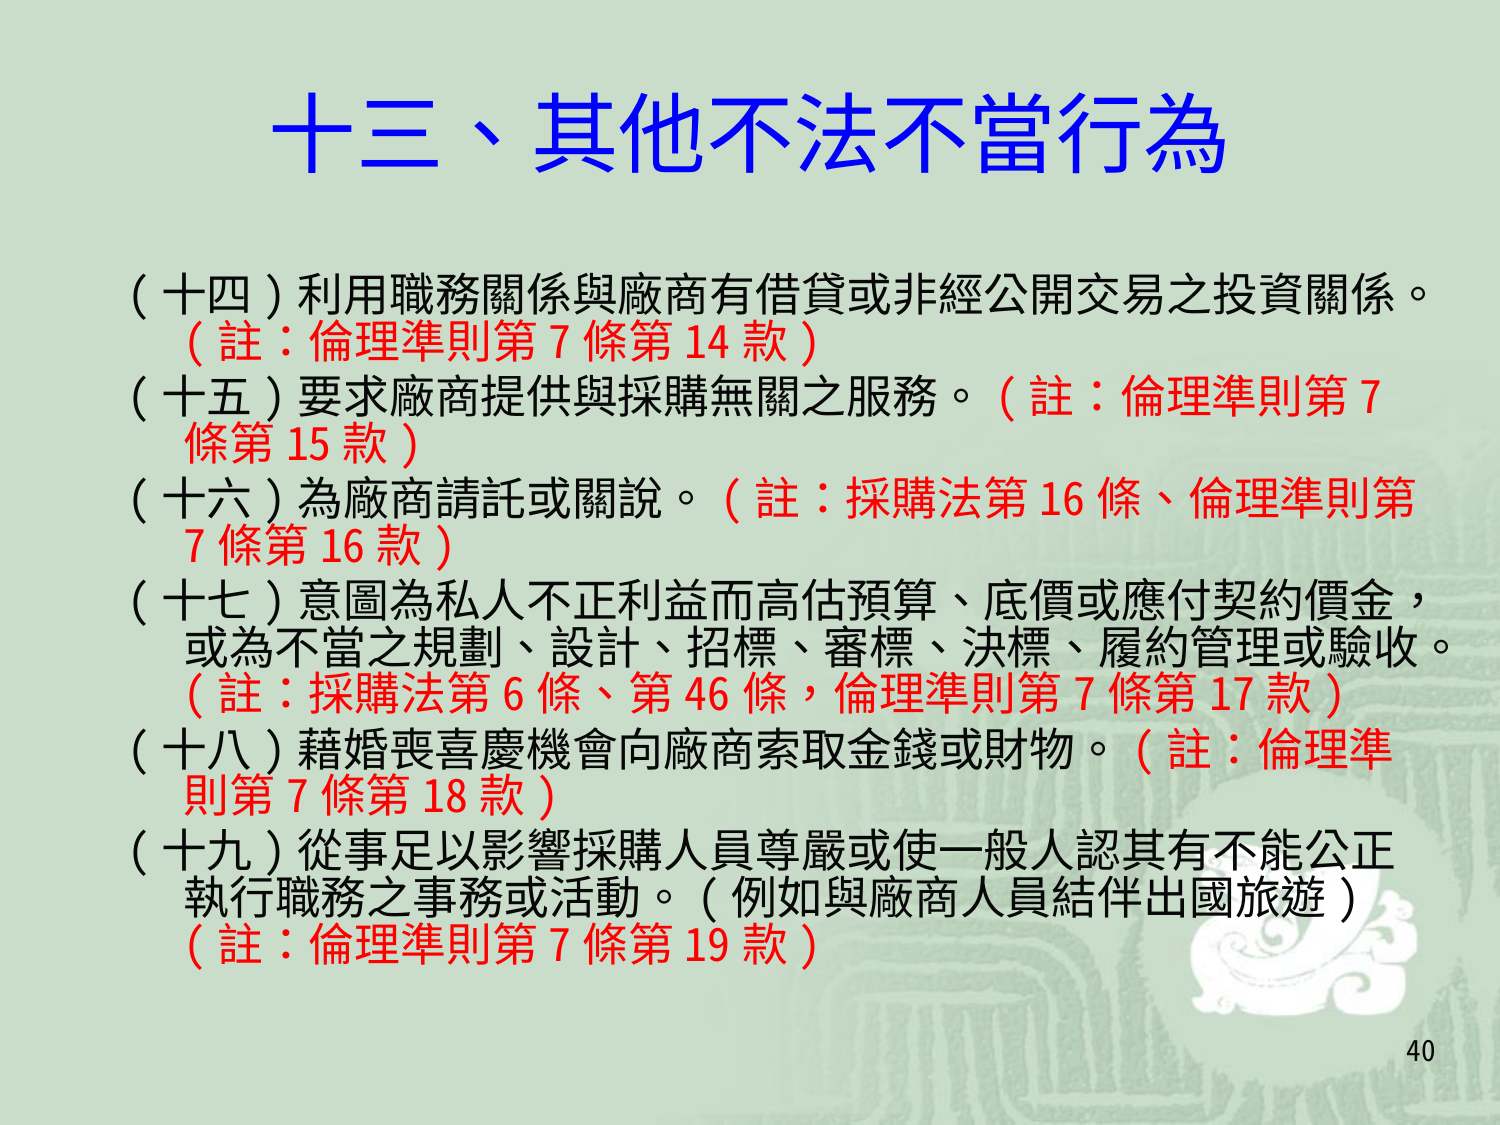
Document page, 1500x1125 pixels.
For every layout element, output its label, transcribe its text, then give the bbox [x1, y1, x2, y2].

list (十四)利用職務關係與廠商有借貸或非經公開交易之投資關係。(註：倫理準則第7條第14款) (十五)要求廠商提供與採購無關之服務。(註：倫理準則第7條第15款) (十六)為廠商請託或關說。(註：採購法第16條、倫理準則第7條第16款) (十七)意圖為私人不正利益而高估預算、底價或應付契約價金，或為不當之規劃、設計、招標、審標、決標、履約管理或驗收。(註：採購法第6條、第46條，倫理準則第7條第17款) (十八)藉婚喪喜慶機會向廠商索取金錢或財物。(註：倫理準則第7條第18款) (十九)從事足以影響採購人員尊嚴或使一般人認其有不能公正執行職務之事務或活動。(例如與廠商人員結伴出國旅遊)(註：倫理準則第7條第19款) [112, 267, 1442, 1047]
text_box <編號> [1074, 1024, 1451, 1103]
picture [0, 0, 1500, 1125]
title 十三、其他不法不當行為 [49, 37, 1451, 225]
